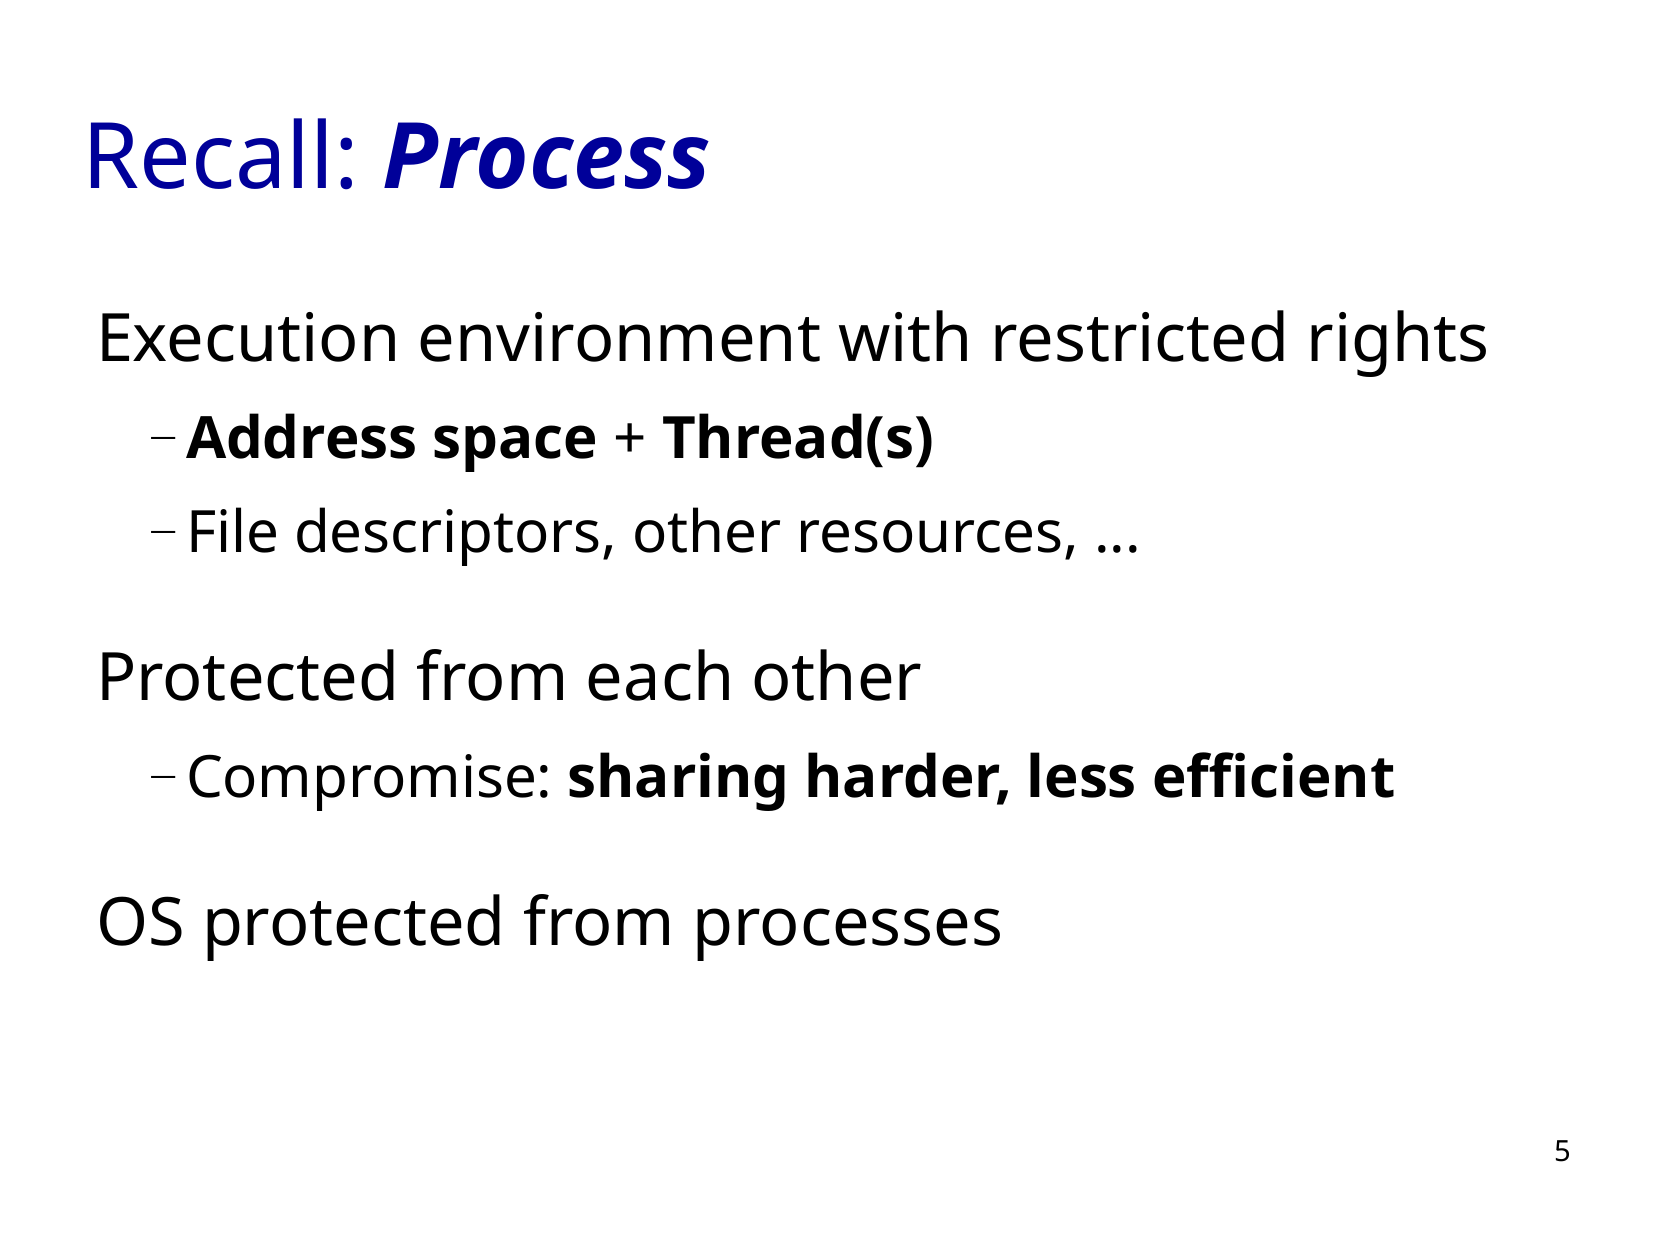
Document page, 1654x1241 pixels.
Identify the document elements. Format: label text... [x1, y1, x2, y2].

list Execution environment with restricted rights Address space + Thread(s) File descriptors, other resources, ... Protected from each other Compromise: sharing harder, less efficient OS protected from processes [60, 290, 1571, 1096]
title Recall: Process [82, 49, 1571, 257]
